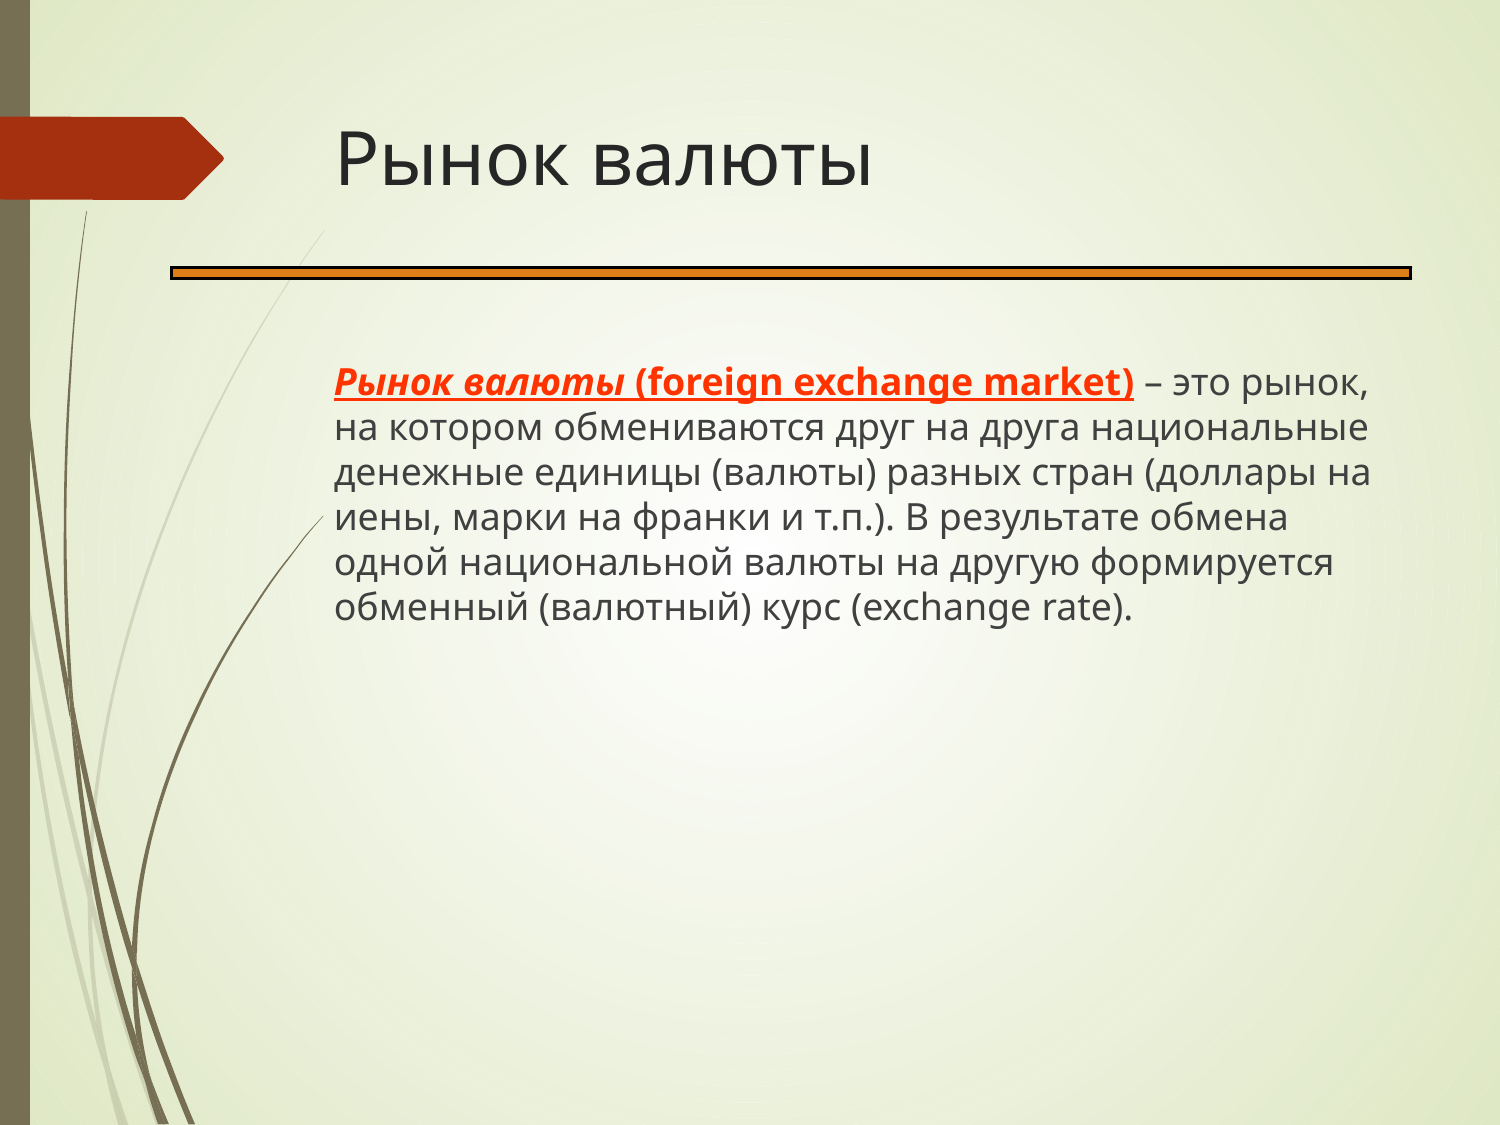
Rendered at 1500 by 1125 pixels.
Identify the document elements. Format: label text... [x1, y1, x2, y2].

title Рынок валюты [319, 102, 1400, 313]
list Рынок валюты (foreign exchange market) – это рынок, на котором обмениваются друг на друга национальные денежные единицы (валюты) разных стран (доллары на иены, марки на франки и т.п.). В результате обмена одной национальной валюты на другую формируется обменный (валютный) курс (exchange rate). [318, 350, 1401, 970]
